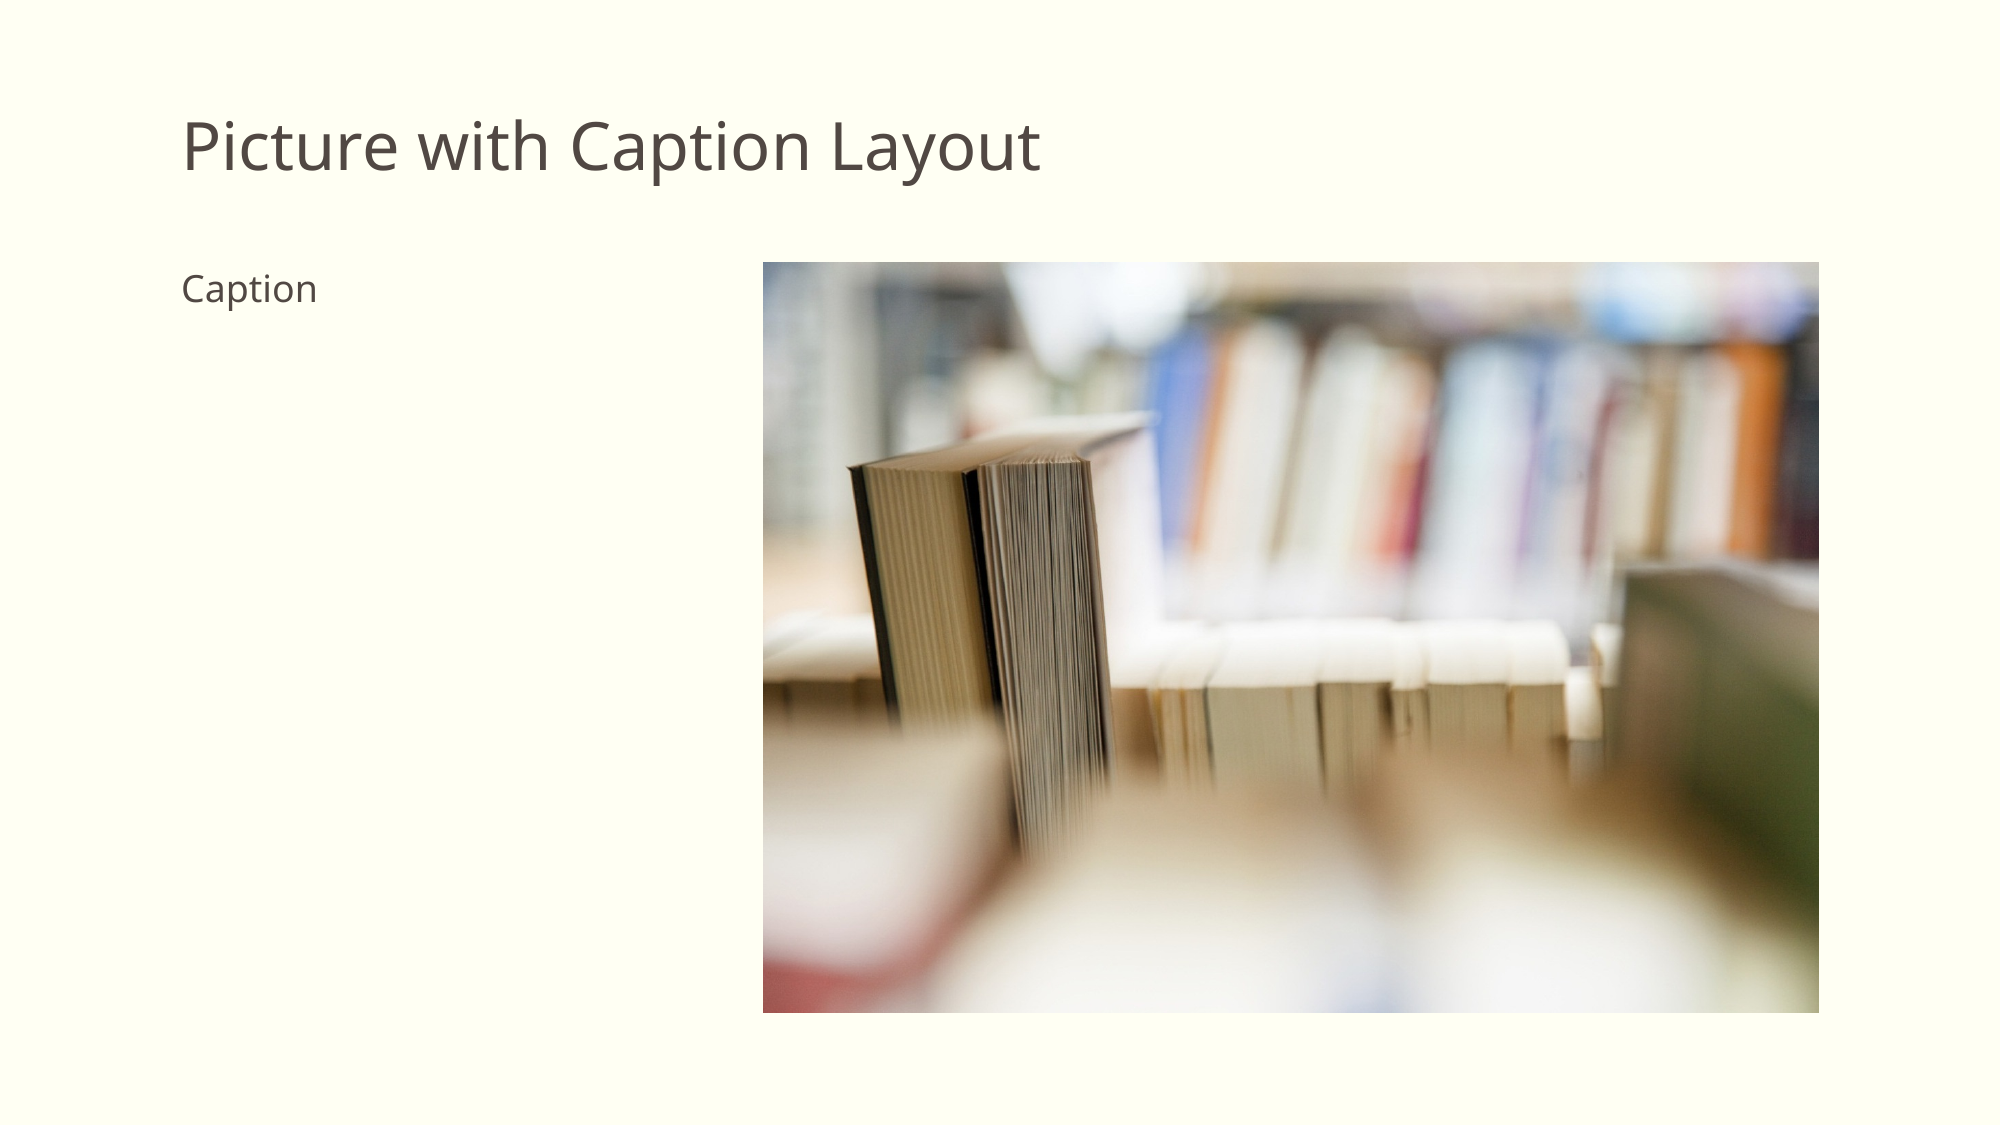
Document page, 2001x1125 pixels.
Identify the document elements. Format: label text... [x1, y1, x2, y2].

picture [763, 262, 1819, 1013]
title Picture with Caption Layout [181, 12, 1819, 193]
list Caption [181, 262, 739, 1013]
